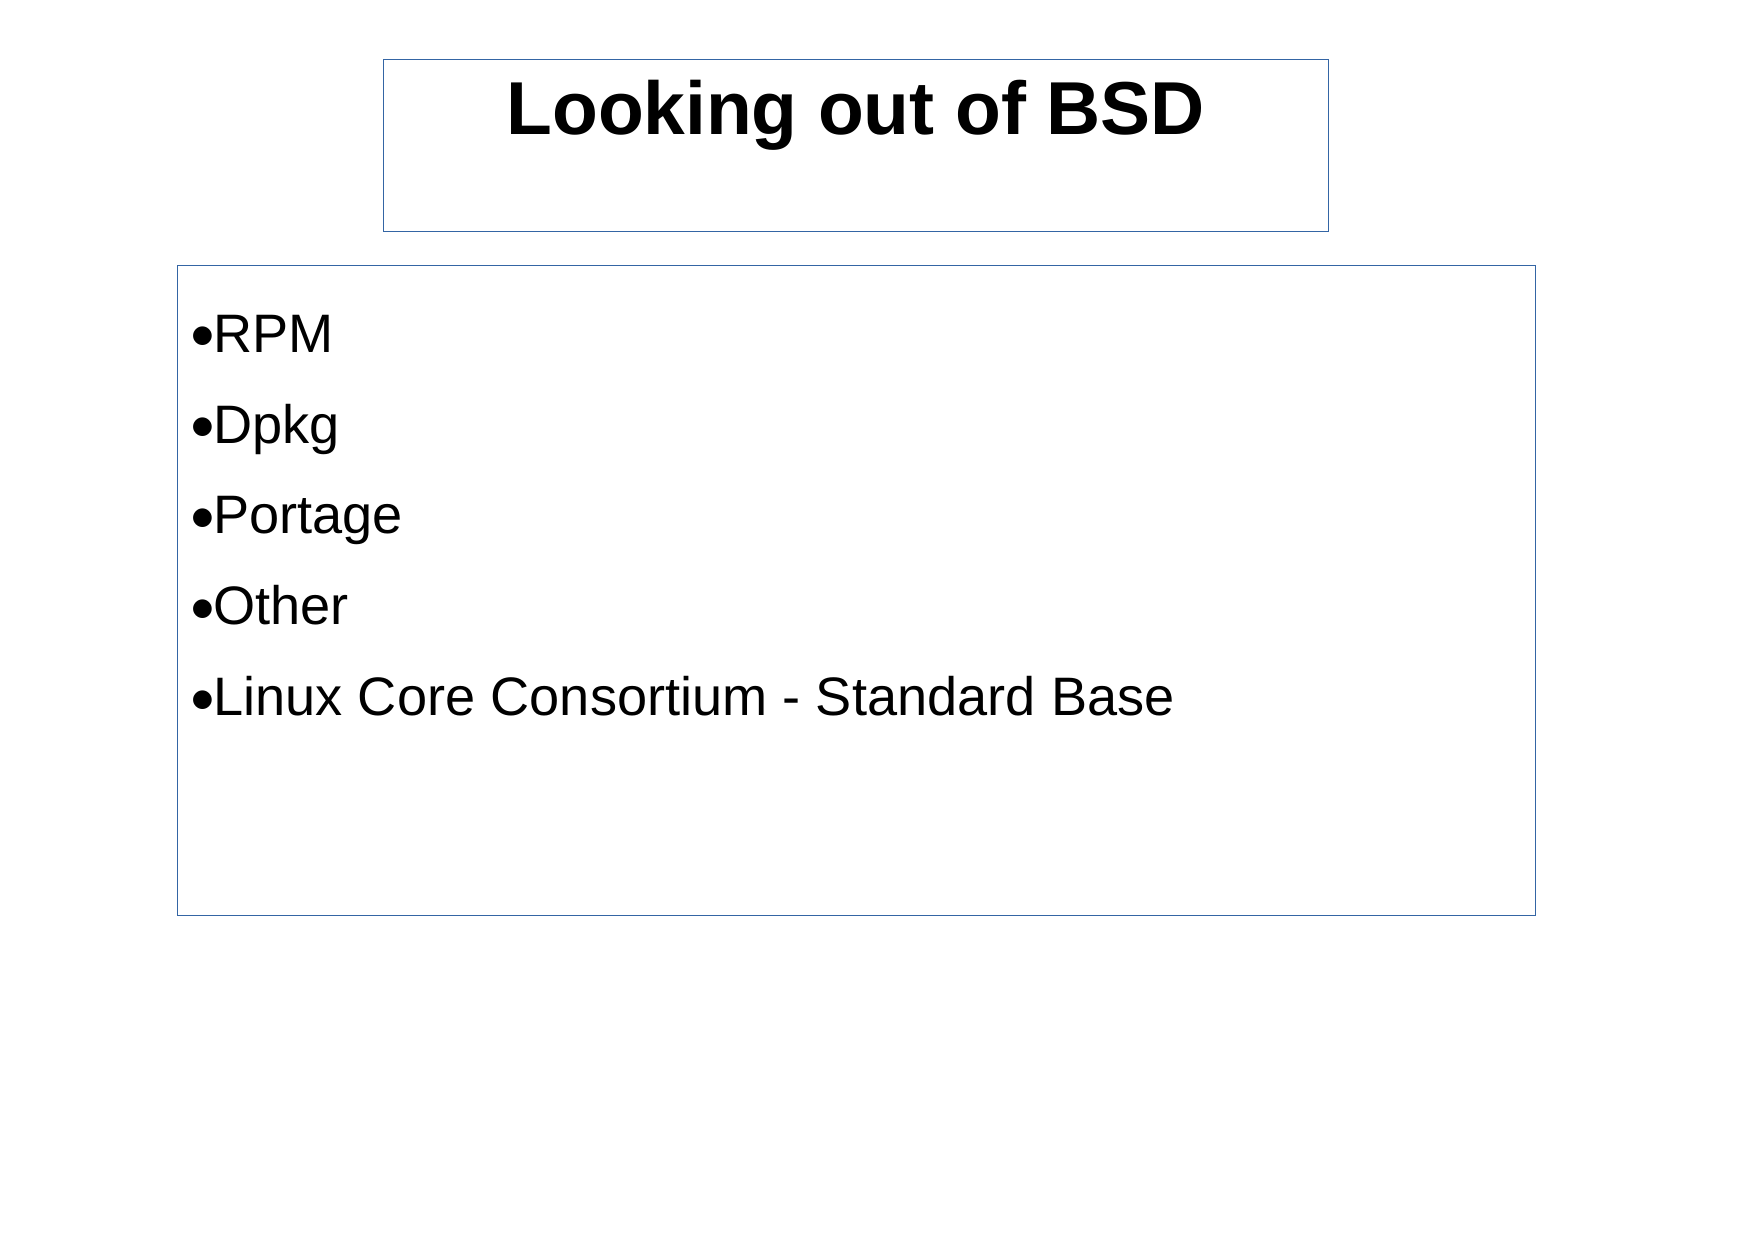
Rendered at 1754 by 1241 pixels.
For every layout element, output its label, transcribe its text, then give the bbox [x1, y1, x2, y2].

text_box Looking out of BSD [383, 59, 1329, 232]
text_box RPM Dpkg Portage Other Linux Core Consortium - Standard Base [177, 265, 1536, 916]
